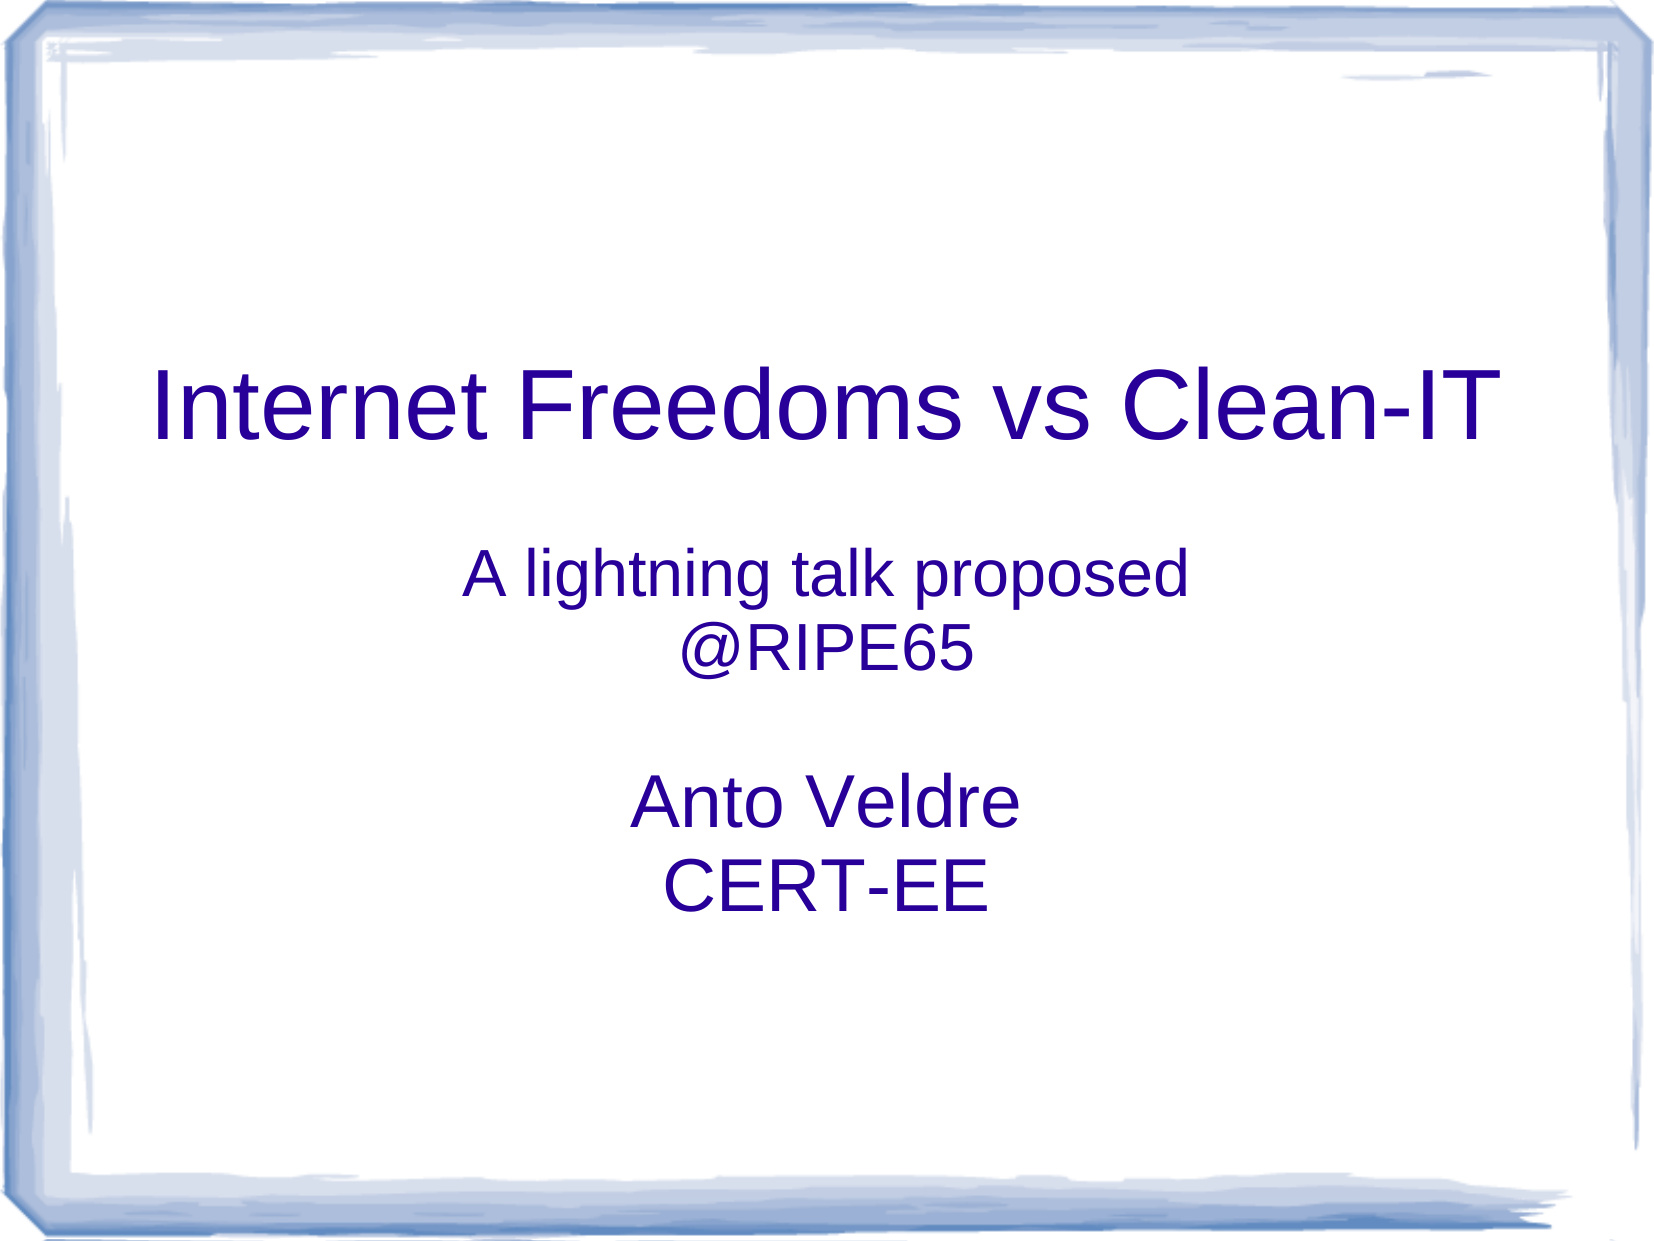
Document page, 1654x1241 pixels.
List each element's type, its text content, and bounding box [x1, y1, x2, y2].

picture [0, 0, 1654, 1241]
subtitle Internet Freedoms vs Clean-IT A lightning talk proposed @RIPE65 Anto Veldre CERT-EE [82, 49, 1571, 1004]
